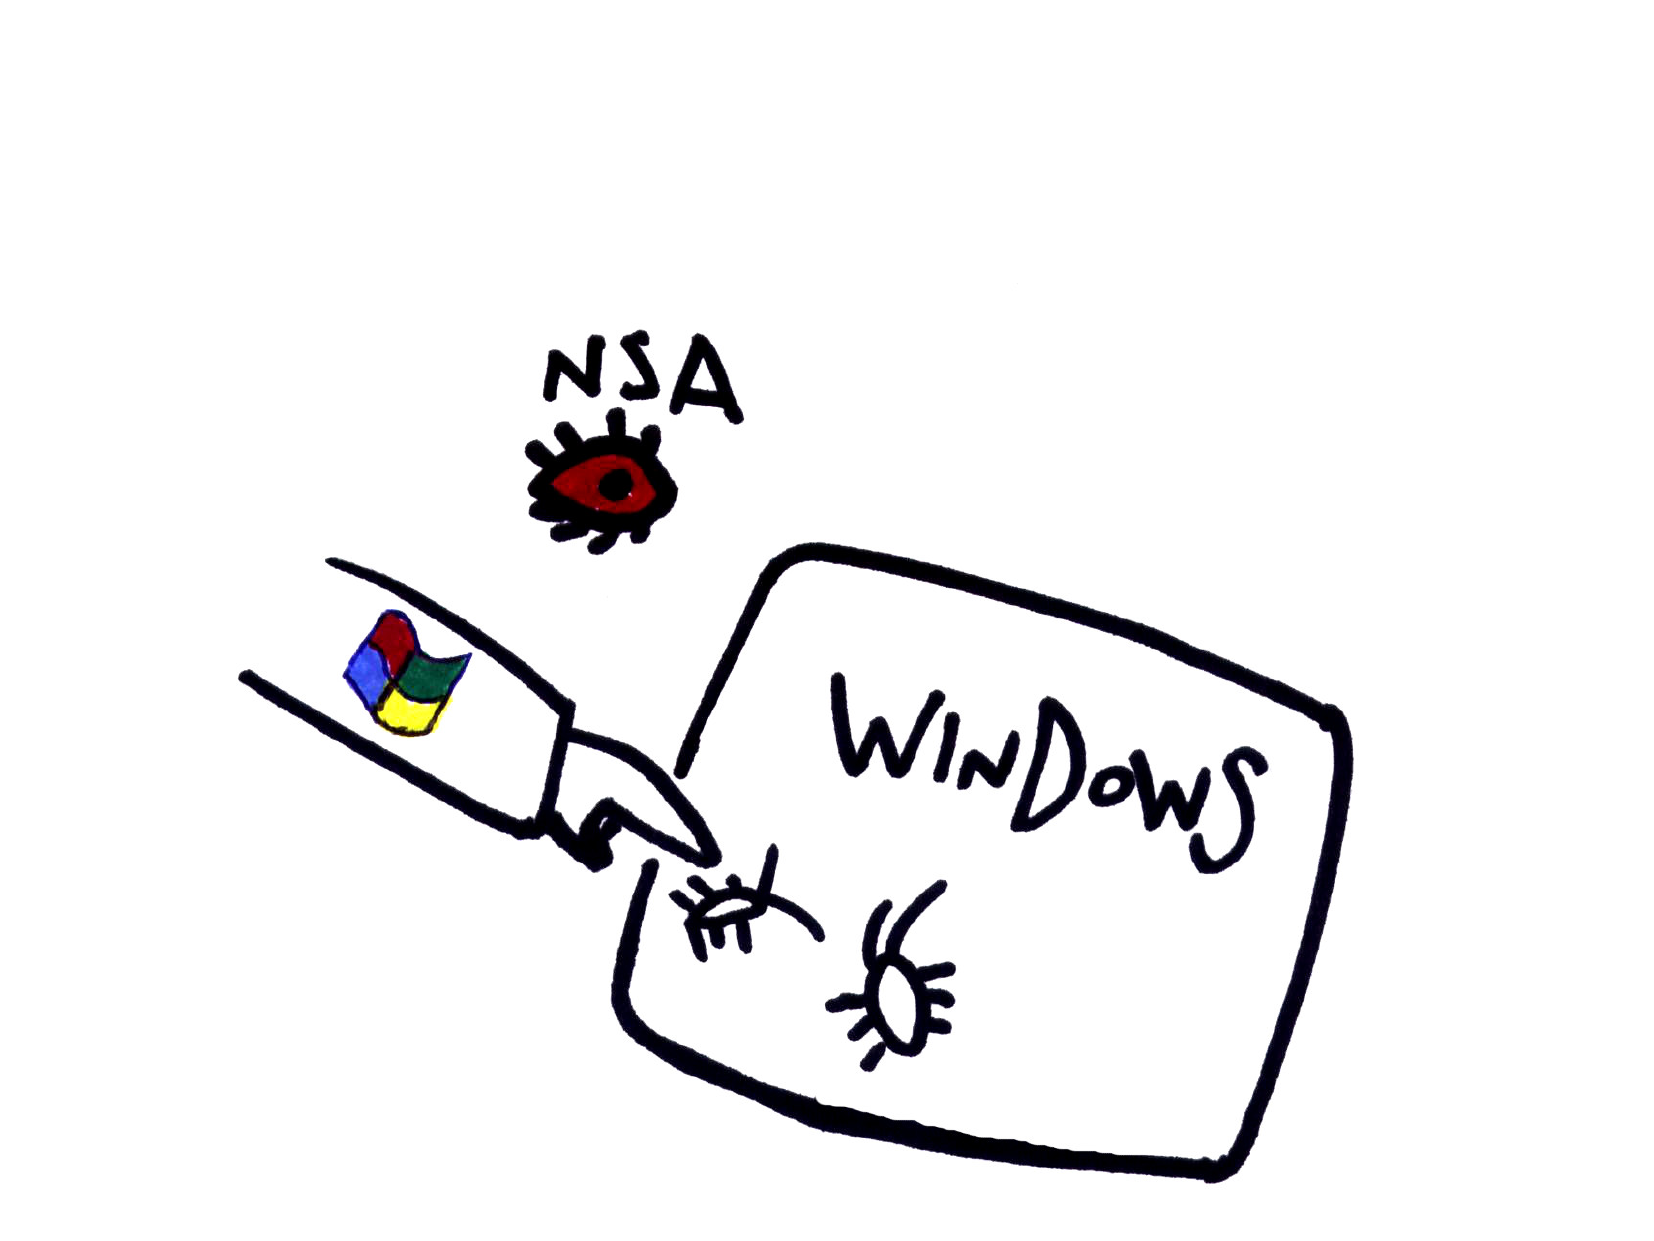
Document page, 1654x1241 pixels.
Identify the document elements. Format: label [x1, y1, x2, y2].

picture [228, 283, 1394, 1229]
